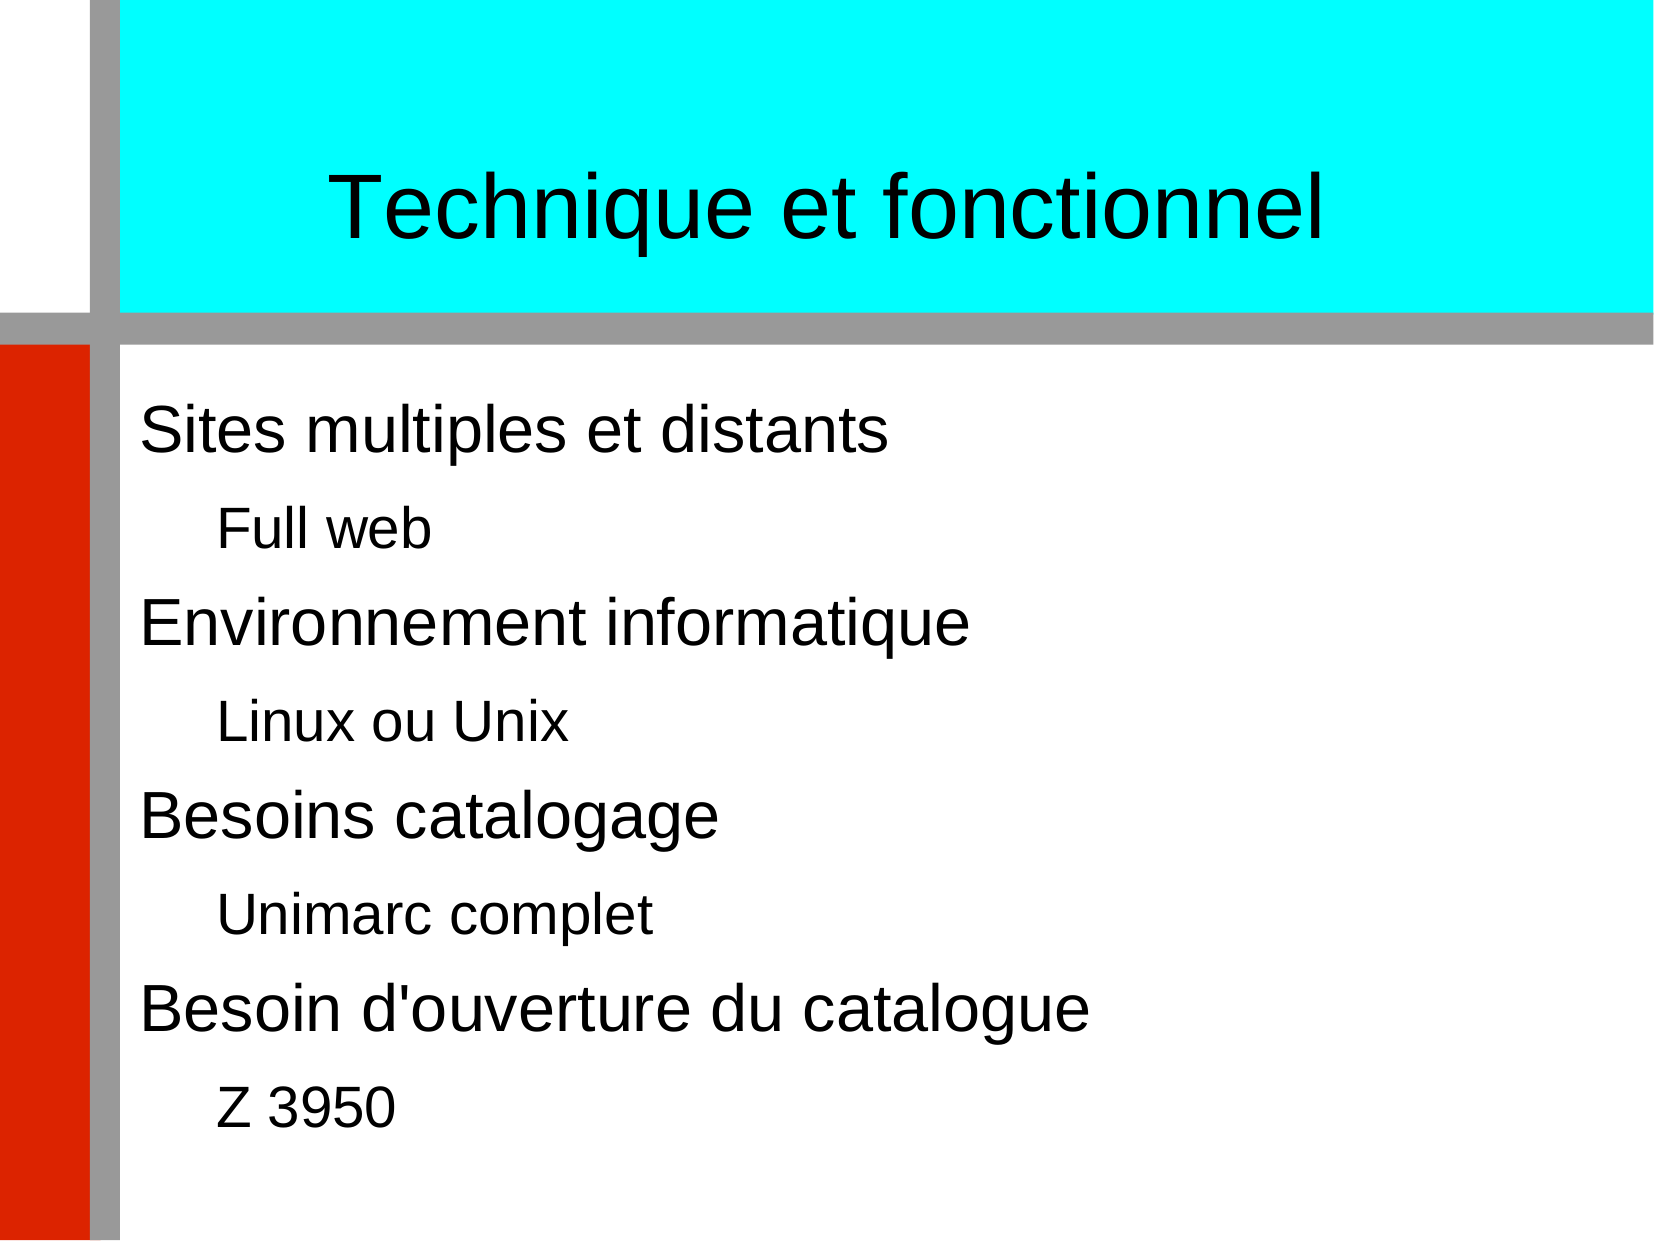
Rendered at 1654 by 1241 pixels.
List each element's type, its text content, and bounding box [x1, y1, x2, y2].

list Sites multiples et distants Full web Environnement informatique Linux ou Unix Besoins catalogage Unimarc complet Besoin d'ouverture du catalogue Z 3950 [121, 391, 1534, 1142]
title Technique et fonctionnel [121, 102, 1534, 311]
